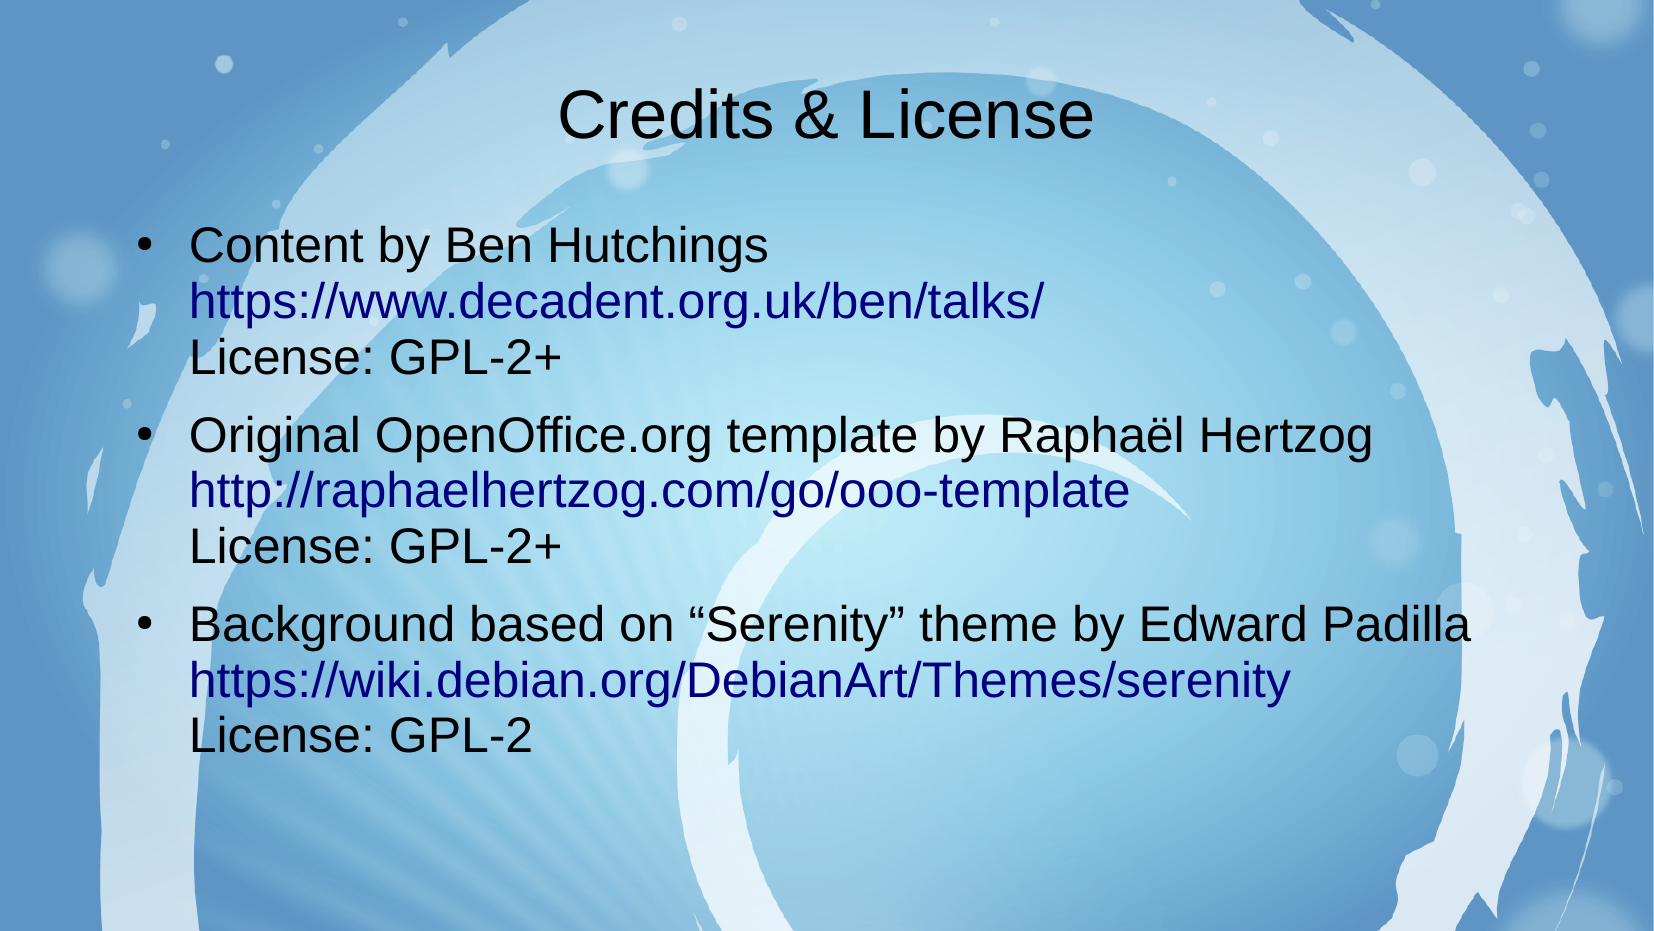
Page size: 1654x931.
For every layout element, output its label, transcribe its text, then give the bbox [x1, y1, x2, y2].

title Credits & License [118, 37, 1536, 193]
list Content by Ben Hutchings https://www.decadent.org.uk/ben/talks/ License: GPL-2+ Original OpenOffice.org template by Raphaël Hertzog http://raphaelhertzog.com/go/ooo-template License: GPL-2+ Background based on “Serenity” theme by Edward Padilla https://wiki.debian.org/DebianArt/Themes/serenity License: GPL-2 [118, 217, 1536, 832]
picture [0, 0, 1654, 931]
